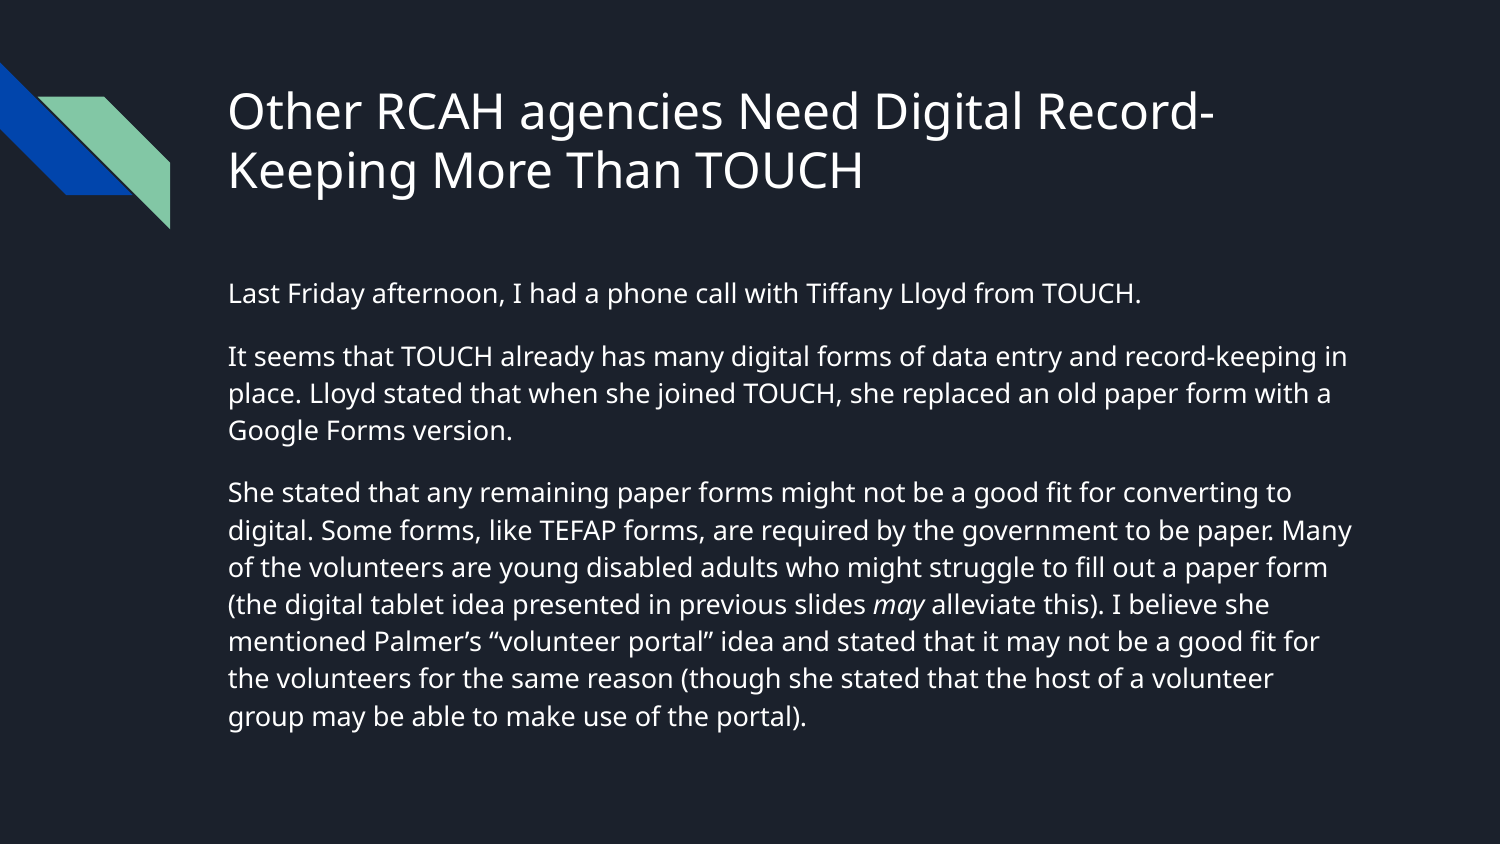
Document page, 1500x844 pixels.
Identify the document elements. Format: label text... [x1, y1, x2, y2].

title Other RCAH agencies Need Digital Record-Keeping More Than TOUCH [212, 64, 1368, 215]
list Last Friday afternoon, I had a phone call with Tiffany Lloyd from TOUCH. It seems that TOUCH already has many digital forms of data entry and record-keeping in place. Lloyd stated that when she joined TOUCH, she replaced an old paper form with a Google Forms version. She stated that any remaining paper forms might not be a good fit for converting to digital. Some forms, like TEFAP forms, are required by the government to be paper. Many of the volunteers are young disabled adults who might struggle to fill out a paper form (the digital tablet idea presented in previous slides may alleviate this). I believe she mentioned Palmer’s “volunteer portal” idea and stated that it may not be a good fit for the volunteers for the same reason (though she stated that the host of a volunteer group may be able to make use of the portal). [212, 257, 1368, 784]
